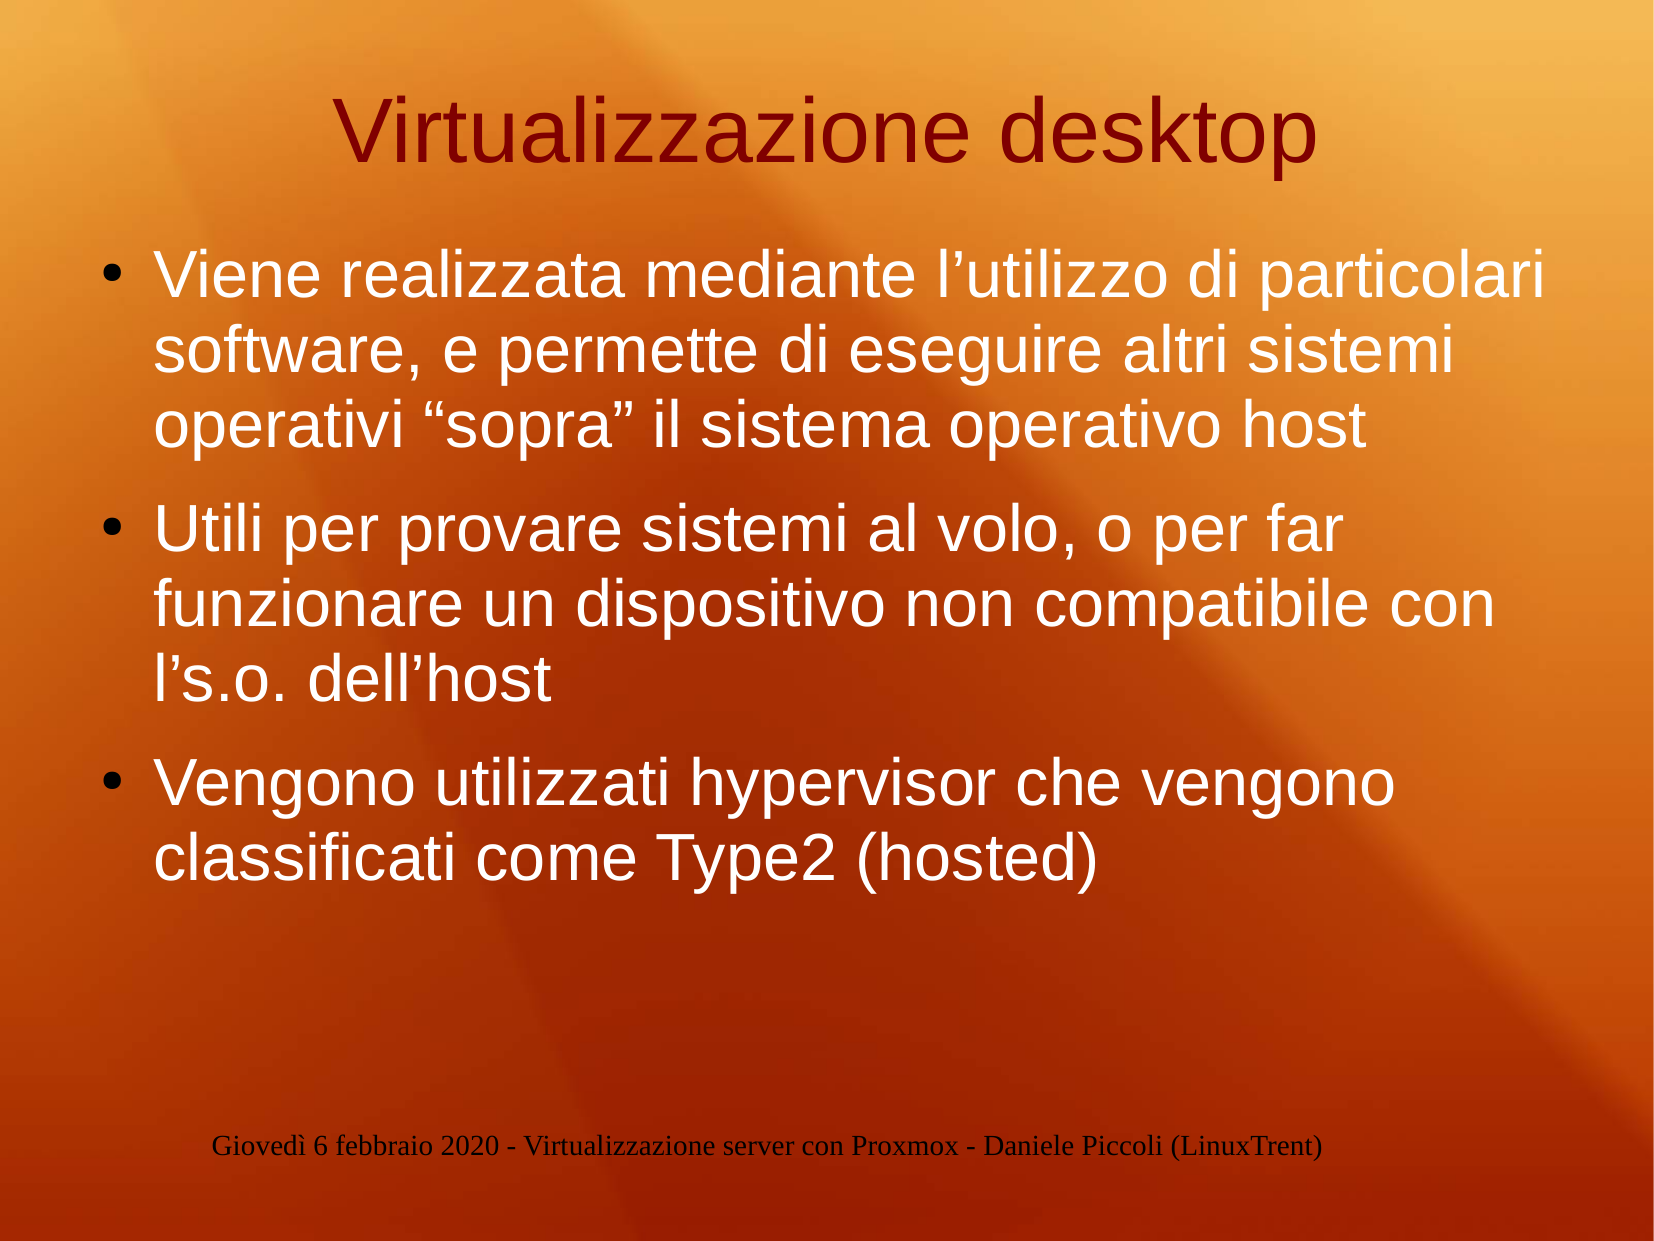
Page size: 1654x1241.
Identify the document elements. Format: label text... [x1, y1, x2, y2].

title Virtualizzazione desktop [82, 49, 1571, 213]
picture [0, 0, 1654, 1241]
list Viene realizzata mediante l’utilizzo di particolari software, e permette di eseguire altri sistemi operativi “sopra” il sistema operativo host Utili per provare sistemi al volo, o per far funzionare un dispositivo non compatibile con l’s.o. dell’host Vengono utilizzati hypervisor che vengono classificati come Type2 (hosted) [82, 237, 1571, 957]
